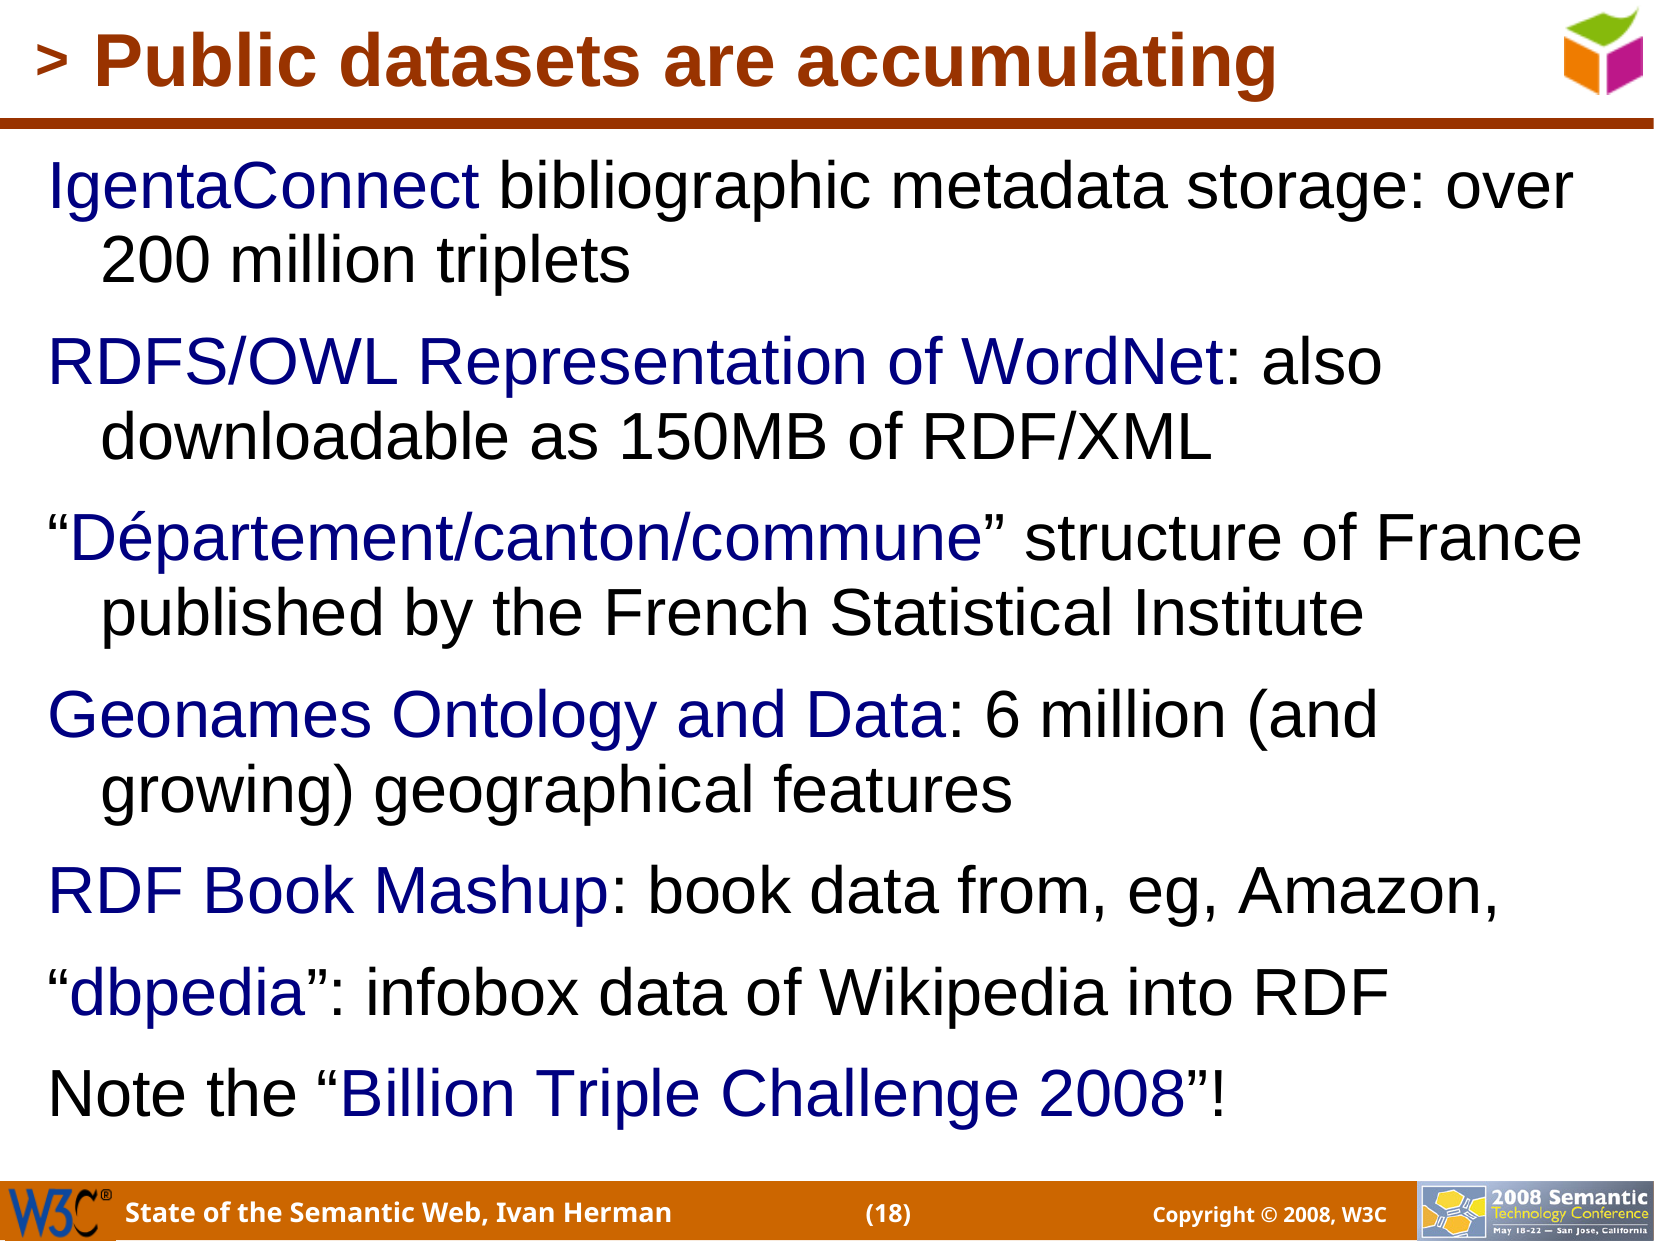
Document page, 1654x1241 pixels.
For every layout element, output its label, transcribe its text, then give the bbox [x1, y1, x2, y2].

title Public datasets are accumulating [93, 0, 1493, 119]
list IgentaConnect bibliographic metadata storage: over 200 million triplets RDFS/OWL Representation of WordNet: also downloadable as 150MB of RDF/XML “Département/canton/commune” structure of France published by the French Statistical Institute Geonames Ontology and Data: 6 million (and growing) geographical features RDF Book Mashup: book data from, eg, Amazon, “dbpedia”: infobox data of Wikipedia into RDF Note the “Billion Triple Challenge 2008”! [29, 147, 1624, 1132]
picture [5, 1186, 116, 1241]
picture [1564, 5, 1643, 95]
picture [1417, 1181, 1654, 1241]
